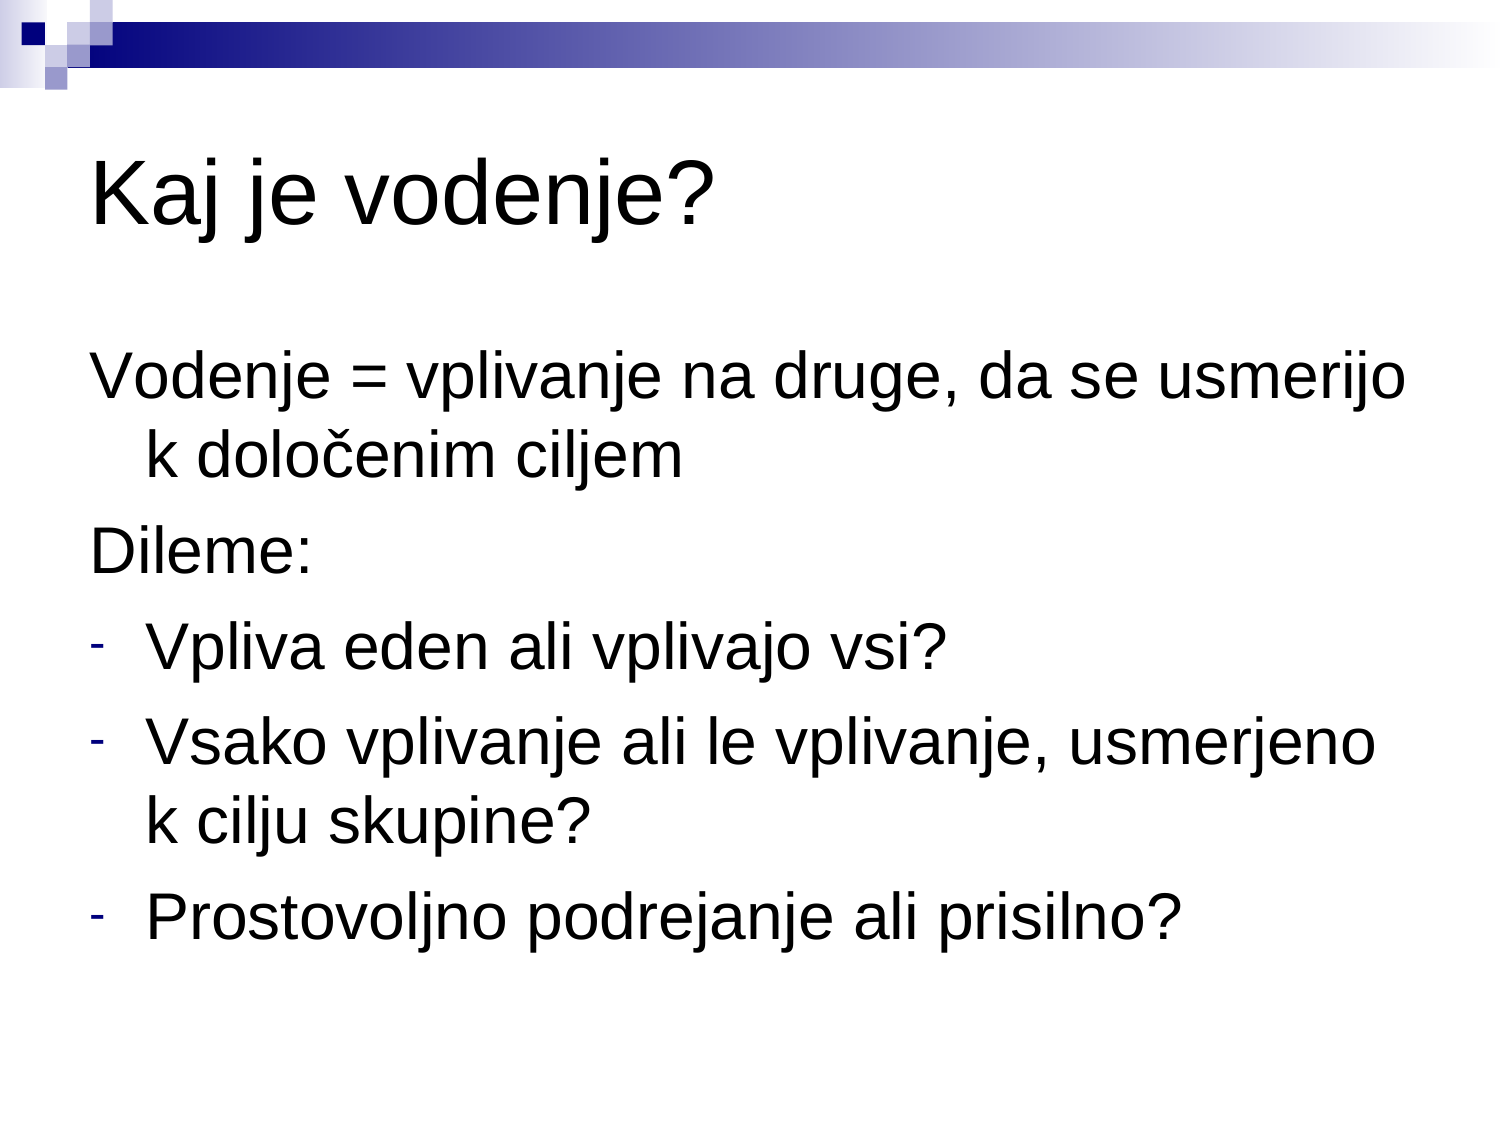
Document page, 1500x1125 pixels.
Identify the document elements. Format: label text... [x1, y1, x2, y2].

list Vodenje = vplivanje na druge, da se usmerijo k določenim ciljem Dileme: Vpliva eden ali vplivajo vsi? Vsako vplivanje ali le vplivanje, usmerjeno k cilju skupine? Prostovoljno podrejanje ali prisilno? [75, 324, 1426, 967]
title Kaj je vodenje? [75, 75, 1426, 301]
